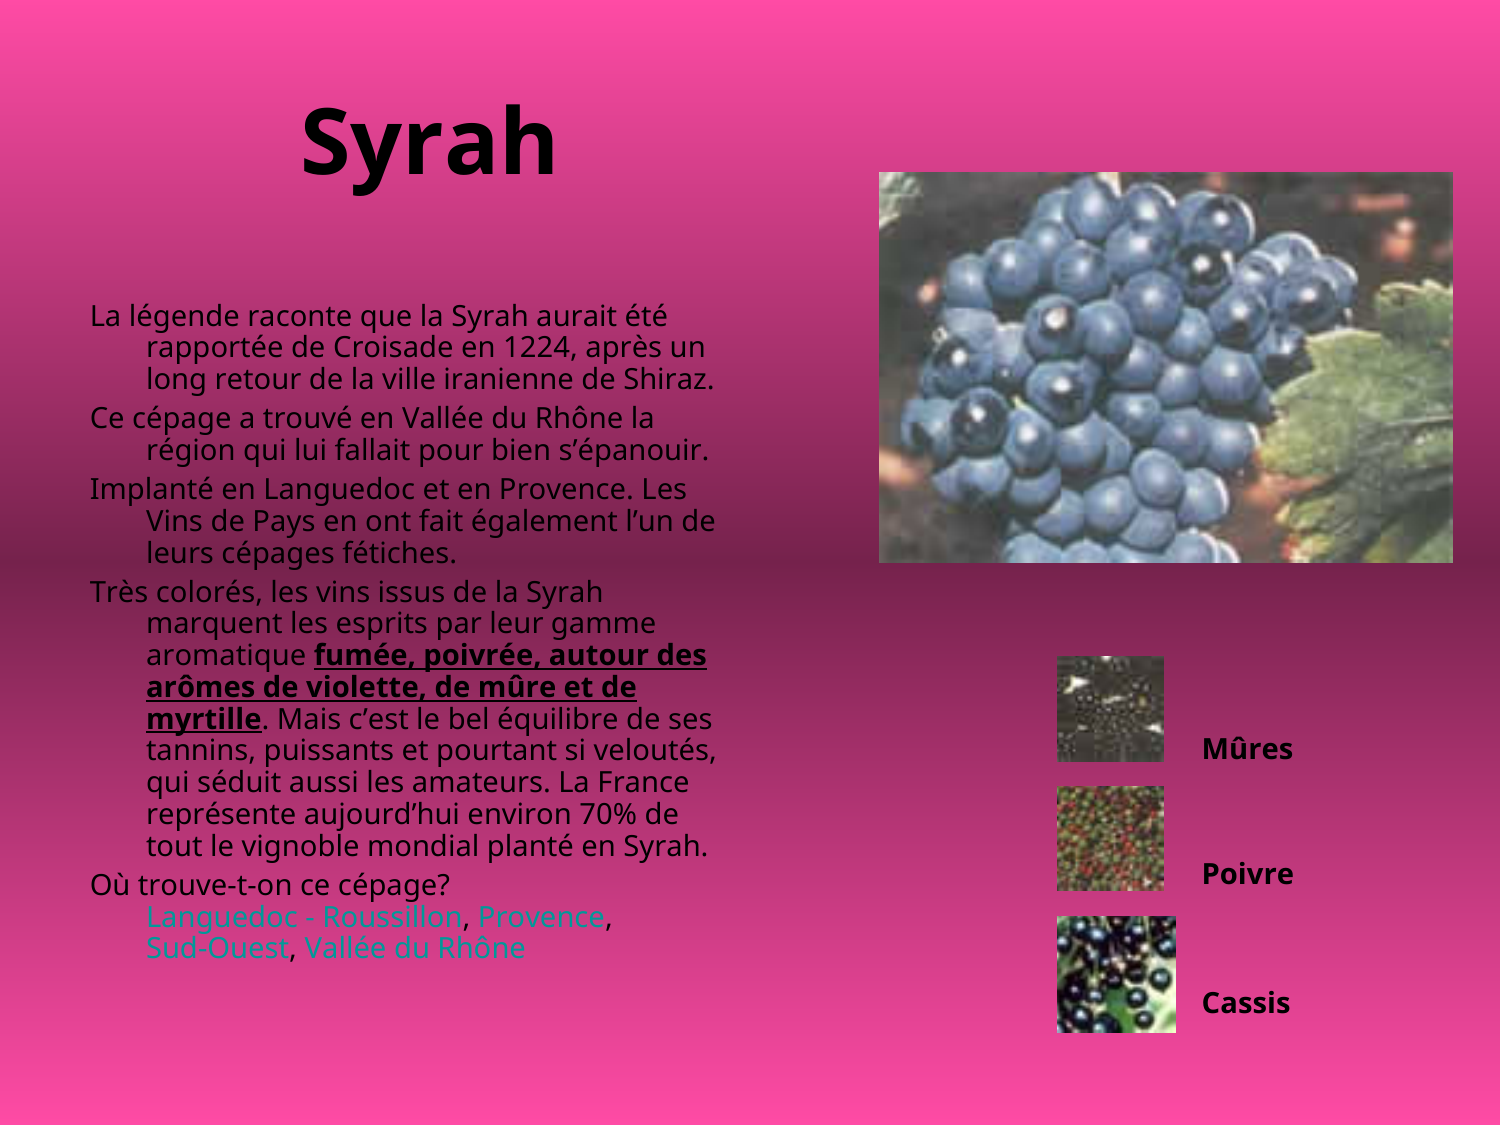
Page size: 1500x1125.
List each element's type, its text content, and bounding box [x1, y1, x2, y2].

text_box Cassis [1186, 931, 1361, 1034]
text_box Poivre [1186, 806, 1361, 931]
picture [1057, 916, 1176, 1033]
picture [1057, 656, 1164, 762]
picture [1057, 786, 1164, 891]
title Syrah [75, 45, 786, 233]
picture [879, 172, 1453, 563]
text_box Mûres [1186, 680, 1361, 806]
list La légende raconte que la Syrah aurait été rapportée de Croisade en 1224, après un long retour de la ville iranienne de Shiraz. Ce cépage a trouvé en Vallée du Rhône la région qui lui fallait pour bien s’épanouir. Implanté en Languedoc et en Provence. Les Vins de Pays en ont fait également l’un de leurs cépages fétiches. Très colorés, les vins issus de la Syrah marquent les esprits par leur gamme aromatique fumée, poivrée, autour des arômes de violette, de mûre et de myrtille. Mais c’est le bel équilibre de ses tannins, puissants et pourtant si veloutés, qui séduit aussi les amateurs. La France représente aujourd’hui environ 70% de tout le vignoble mondial planté en Syrah. Où trouve-t-on ce cépage? Languedoc - Roussillon, Provence, Sud-Ouest, Vallée du Rhône [75, 262, 738, 1006]
